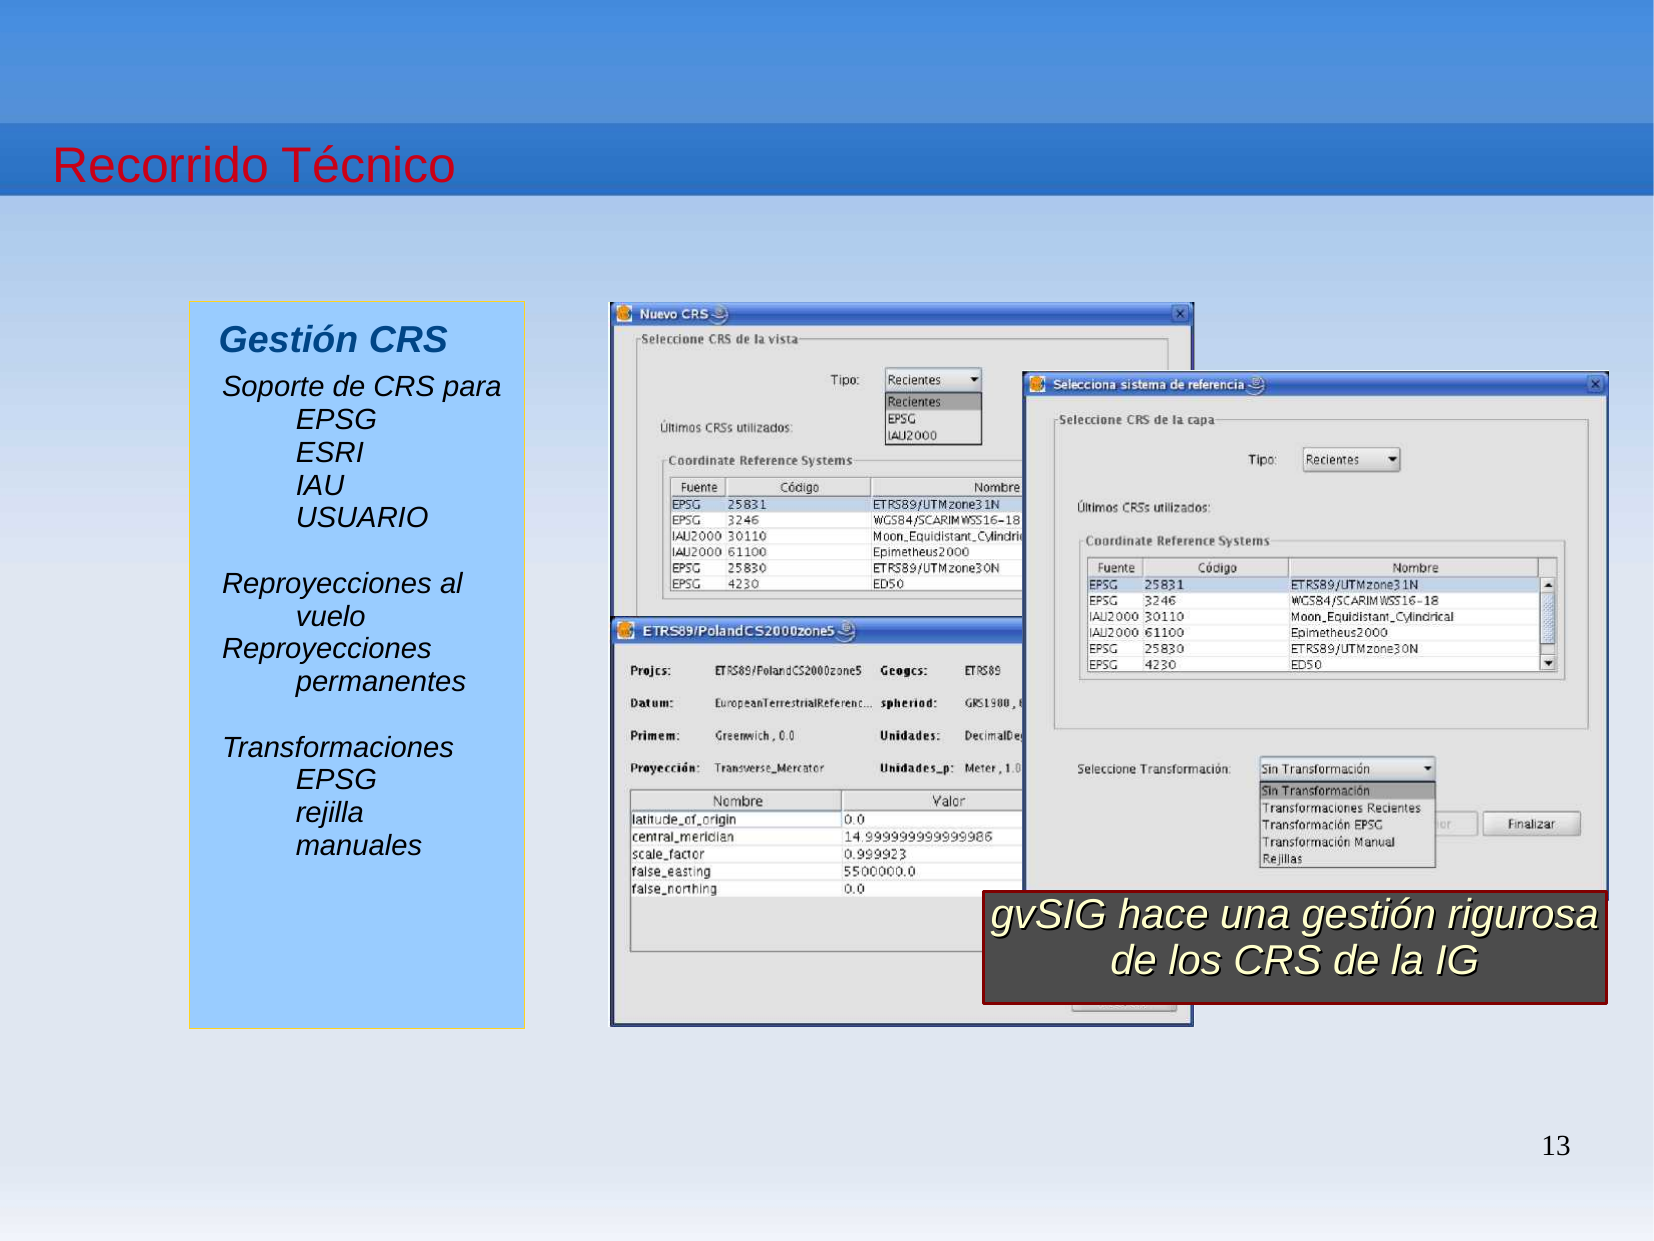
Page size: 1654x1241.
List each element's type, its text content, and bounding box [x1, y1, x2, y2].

picture [0, 0, 1654, 1241]
text_box gvSIG hace una gestión rigurosa de los CRS de la IG [983, 891, 1607, 1004]
text_box Gestión CRS [203, 310, 608, 375]
text_box Recorrido Técnico [37, 129, 473, 207]
text_box [189, 301, 525, 1029]
text_box Soporte de CRS para EPSG ESRI IAU USUARIO Reproyecciones al vuelo Reproyecciones permanentes Transformaciones EPSG rejilla manuales [207, 362, 526, 995]
